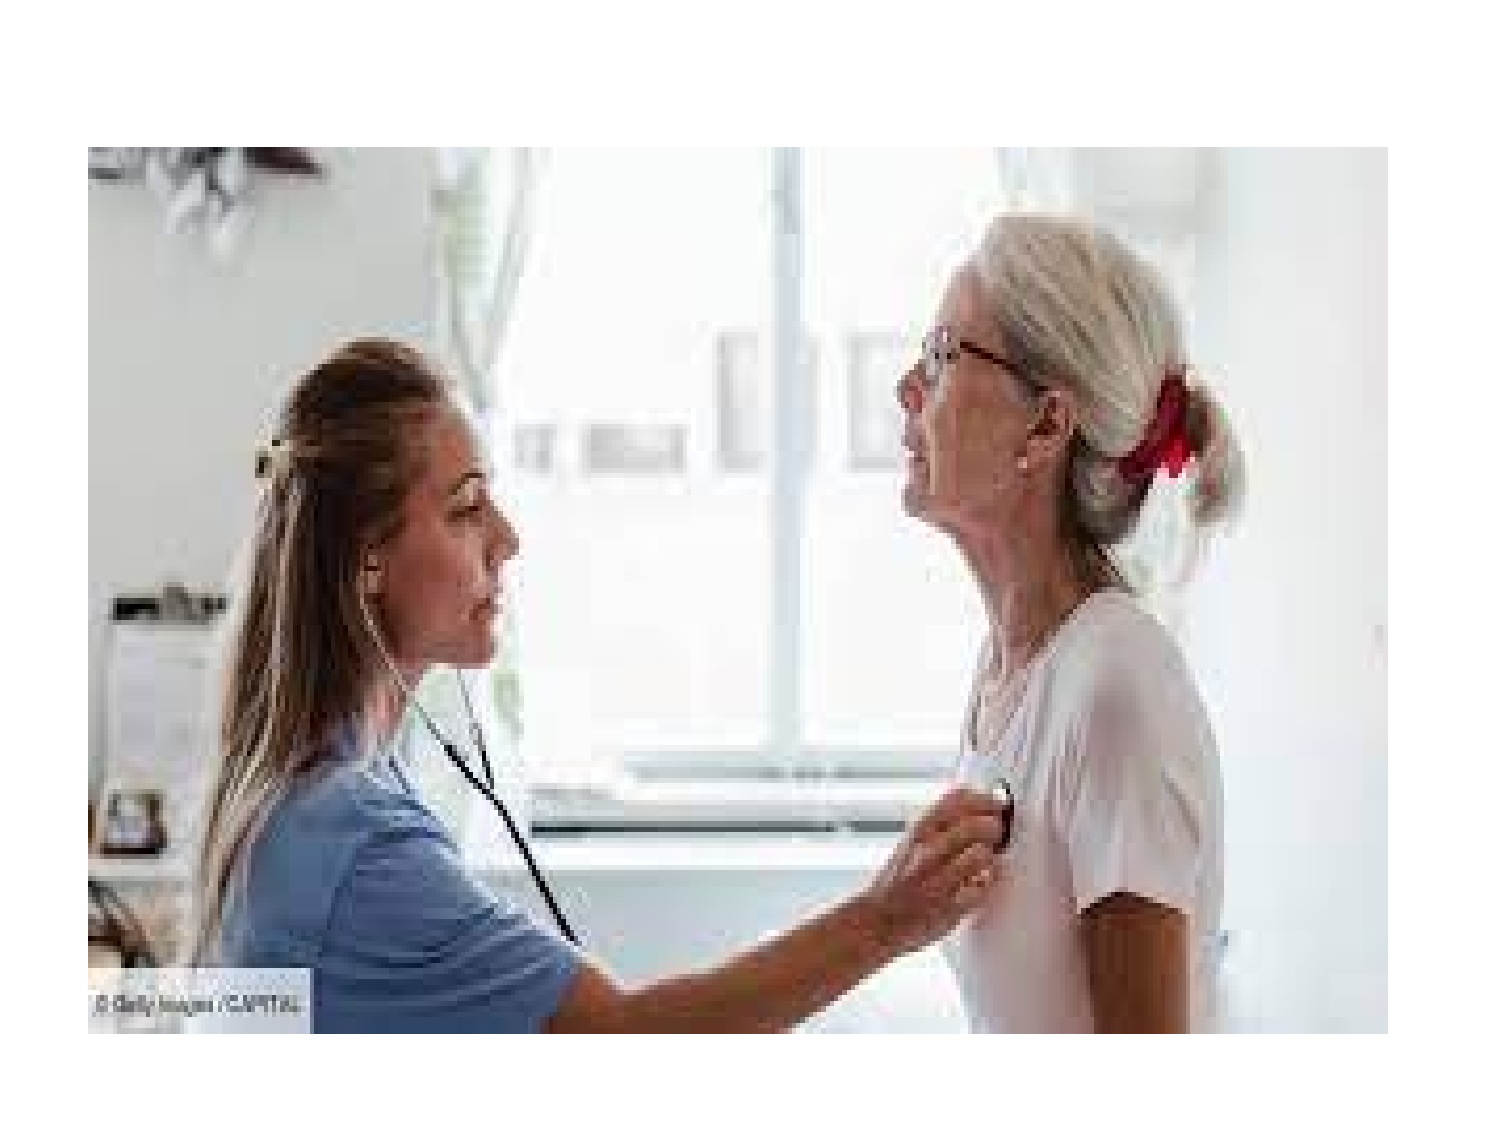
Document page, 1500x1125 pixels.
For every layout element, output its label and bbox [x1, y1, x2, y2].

picture [88, 147, 1388, 1034]
